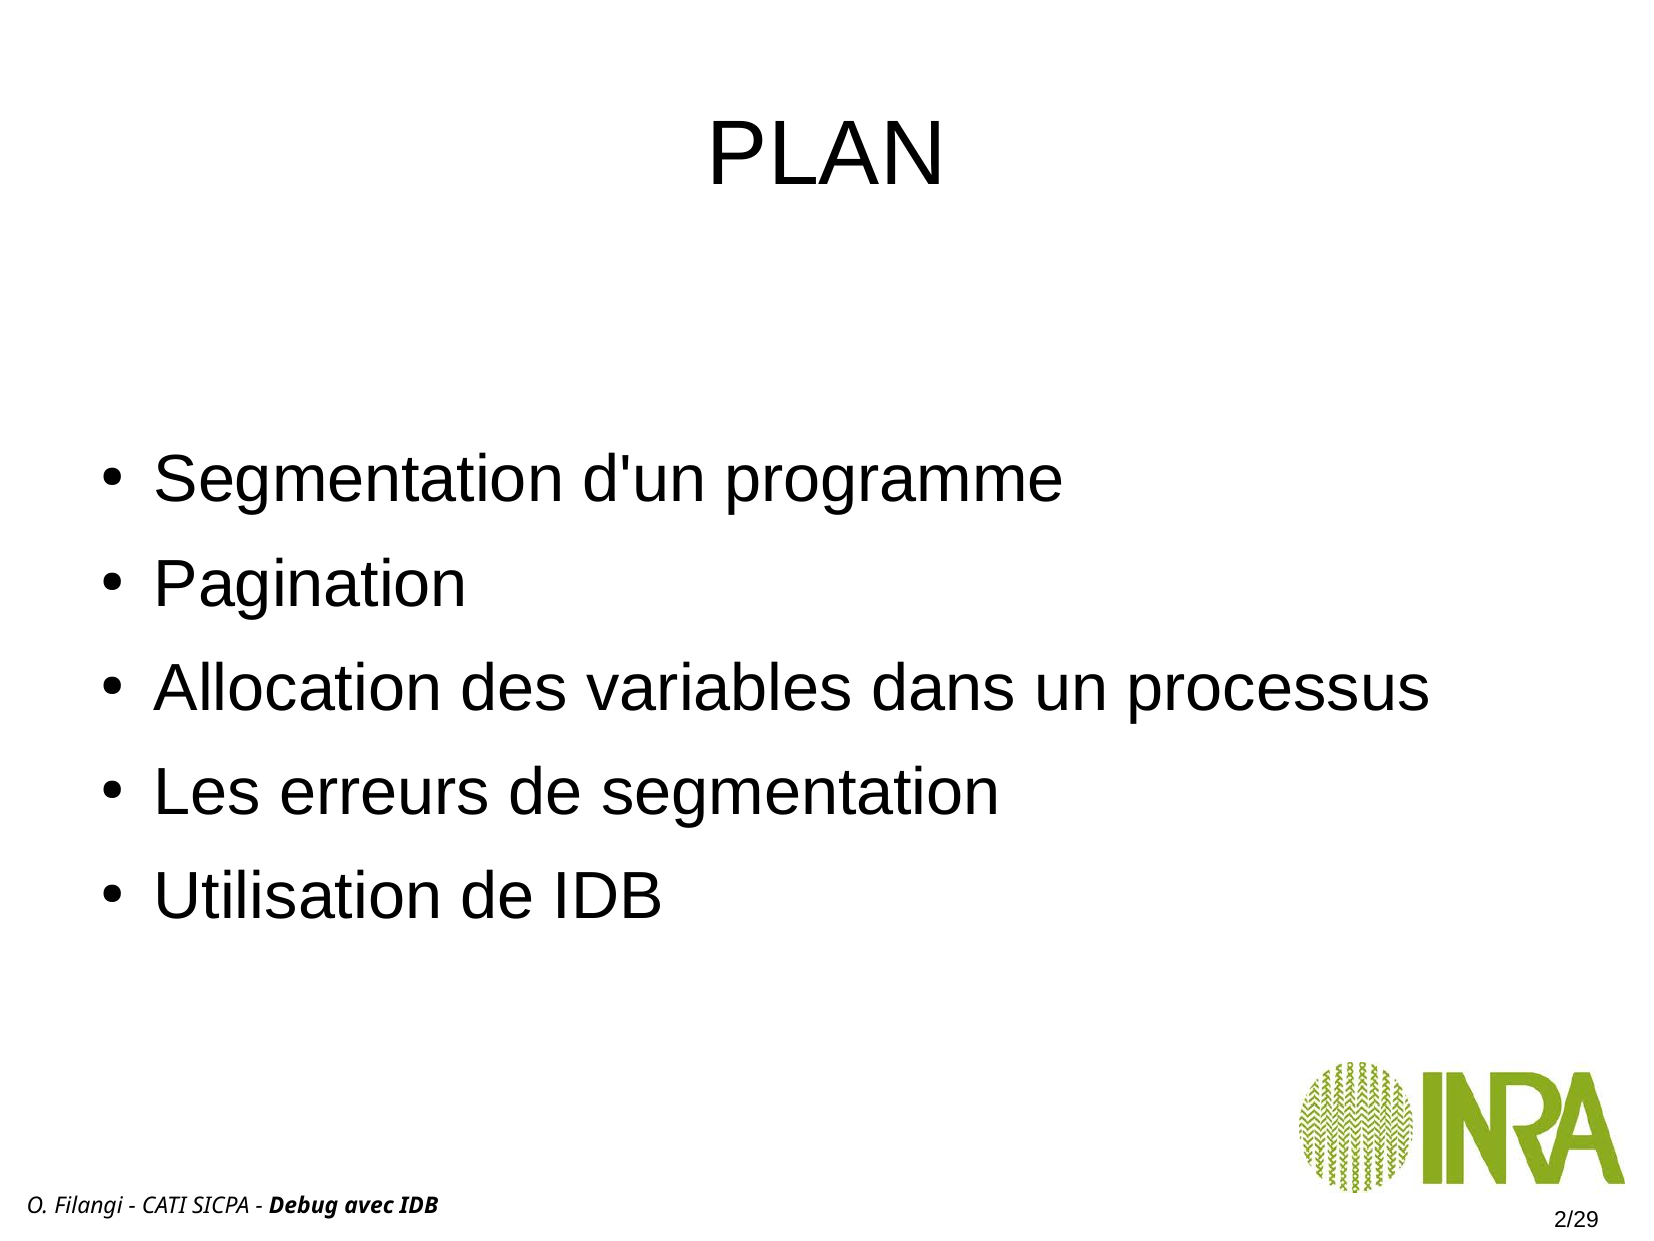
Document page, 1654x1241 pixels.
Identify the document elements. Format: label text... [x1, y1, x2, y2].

list Segmentation d'un programme Pagination Allocation des variables dans un processus Les erreurs de segmentation Utilisation de IDB [82, 441, 1571, 958]
text_box <numéro>/29 [1539, 1199, 1654, 1241]
text_box O. Filangi - CATI SICPA - Debug avec IDB [5, 1181, 476, 1227]
title PLAN [82, 49, 1571, 257]
picture [1299, 1062, 1625, 1193]
